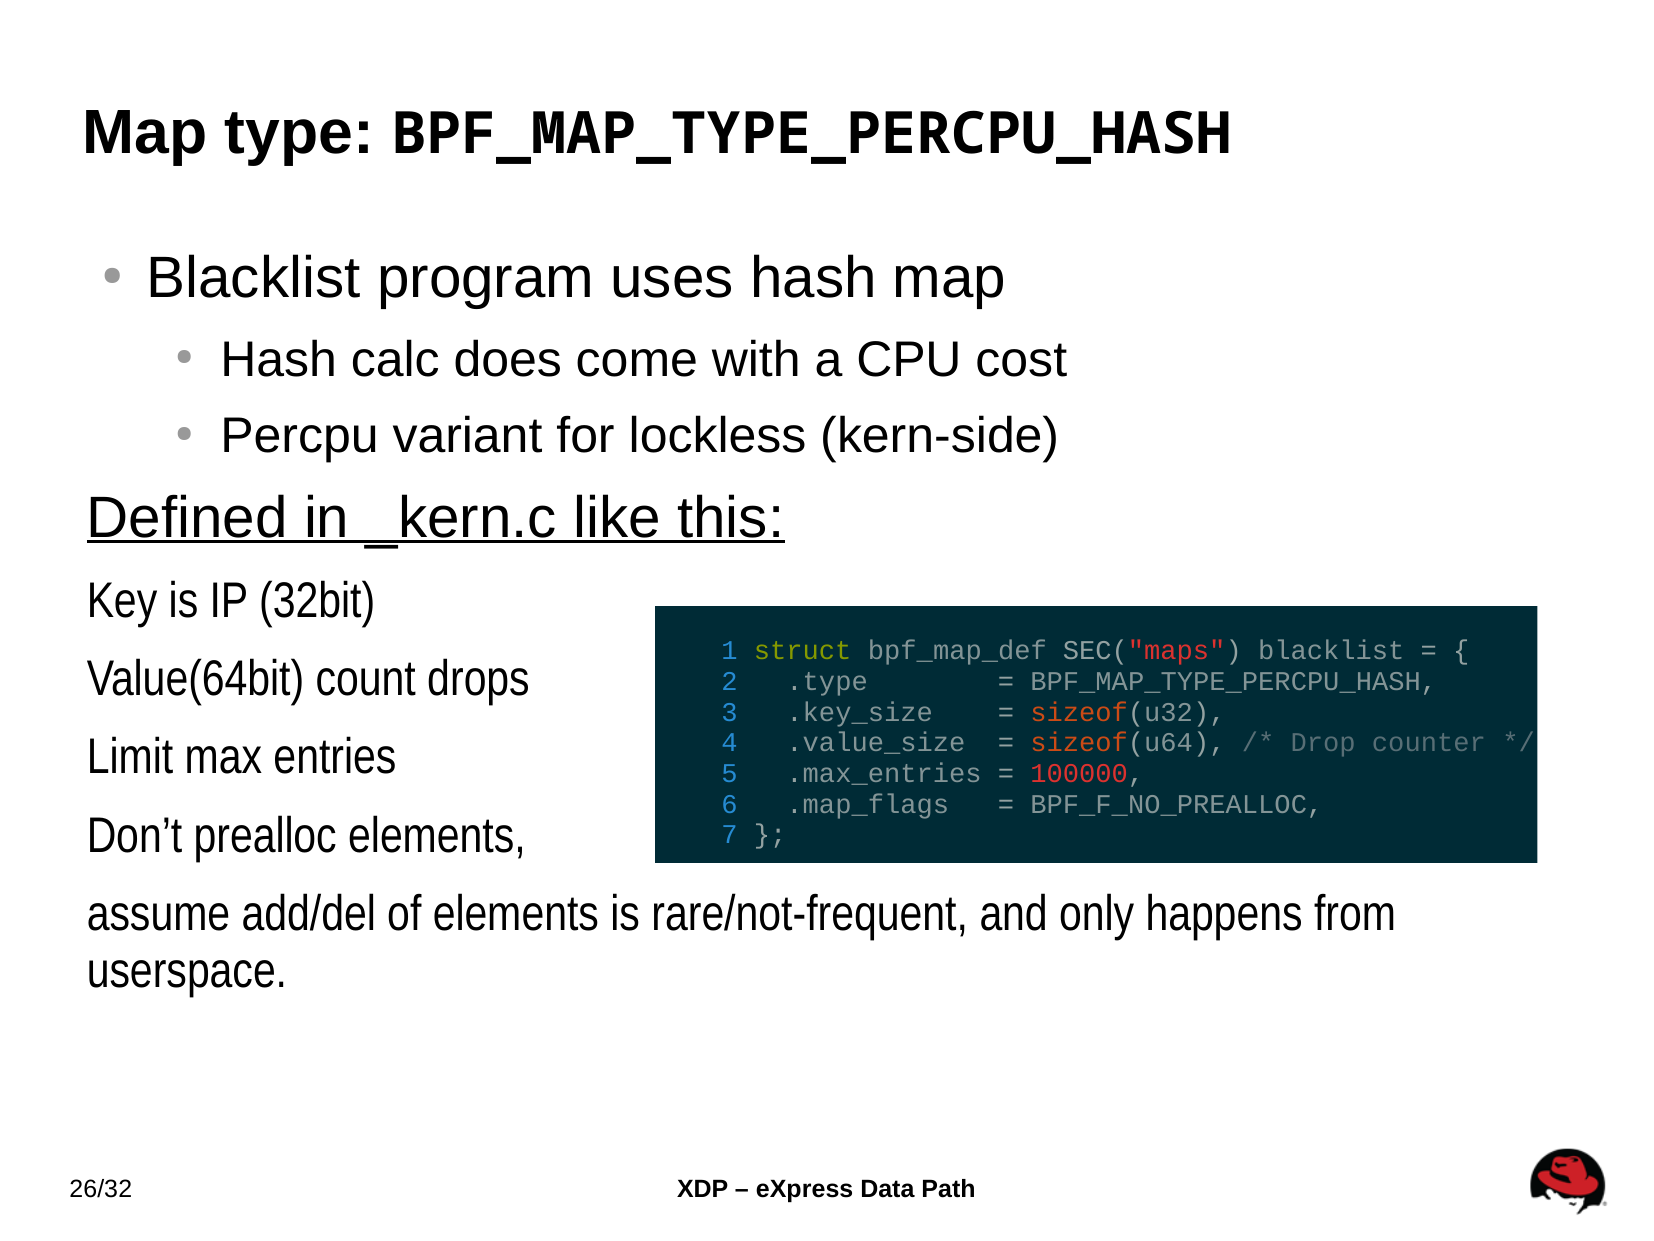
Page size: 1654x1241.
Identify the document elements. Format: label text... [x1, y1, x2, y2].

title Map type: BPF_MAP_TYPE_PERCPU_HASH [82, 37, 1571, 226]
picture [1529, 1146, 1613, 1224]
list Blacklist program uses hash map Hash calc does come with a CPU cost Percpu variant for lockless (kern-side) Defined in _kern.c like this: Key is IP (32bit) Value(64bit) count drops Limit max entries Don’t prealloc elements, assume add/del of elements is rare/not-frequent, and only happens from userspace. [86, 244, 1576, 1039]
chart [536, 547, 1538, 863]
